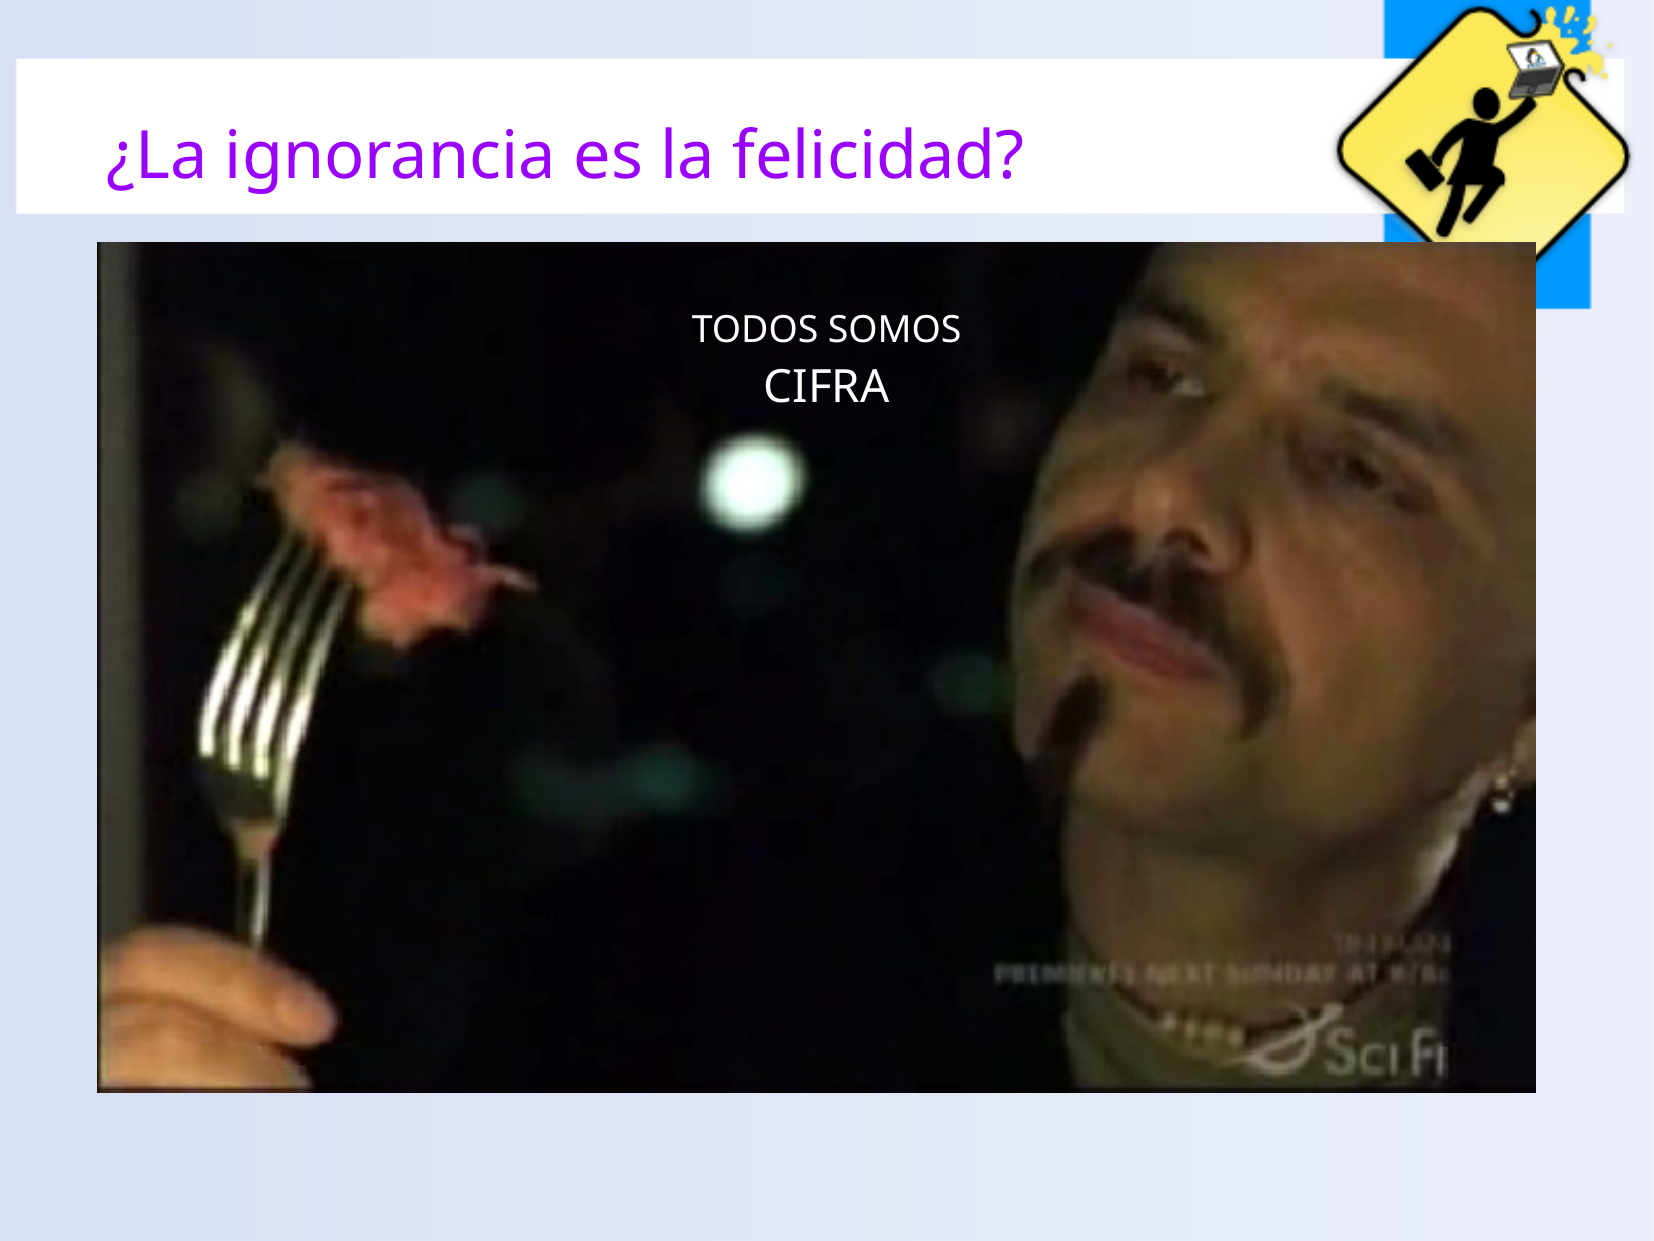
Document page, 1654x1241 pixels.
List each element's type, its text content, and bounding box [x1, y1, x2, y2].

picture [0, 0, 1654, 1241]
text_box TODOS SOMOS CIFRA [649, 295, 1004, 402]
title ¿La ignorancia es la felicidad? [82, 49, 1571, 257]
